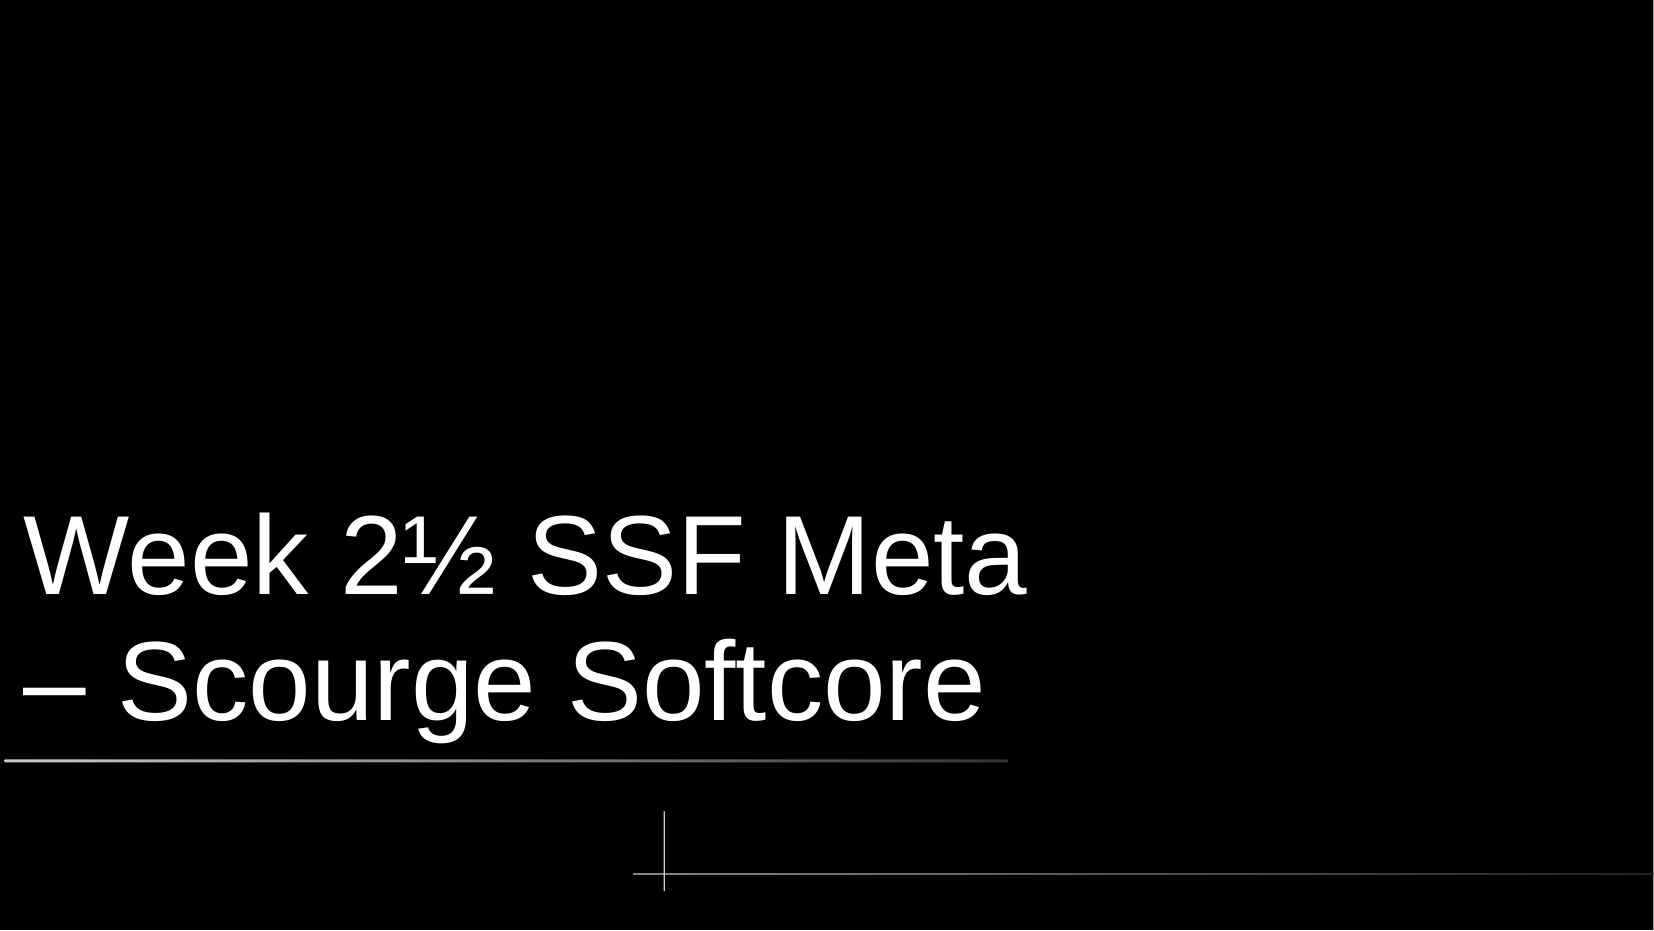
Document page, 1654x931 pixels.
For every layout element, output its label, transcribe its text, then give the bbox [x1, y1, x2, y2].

title Week 2½ SSF Meta – Scourge Softcore [23, 472, 1501, 765]
